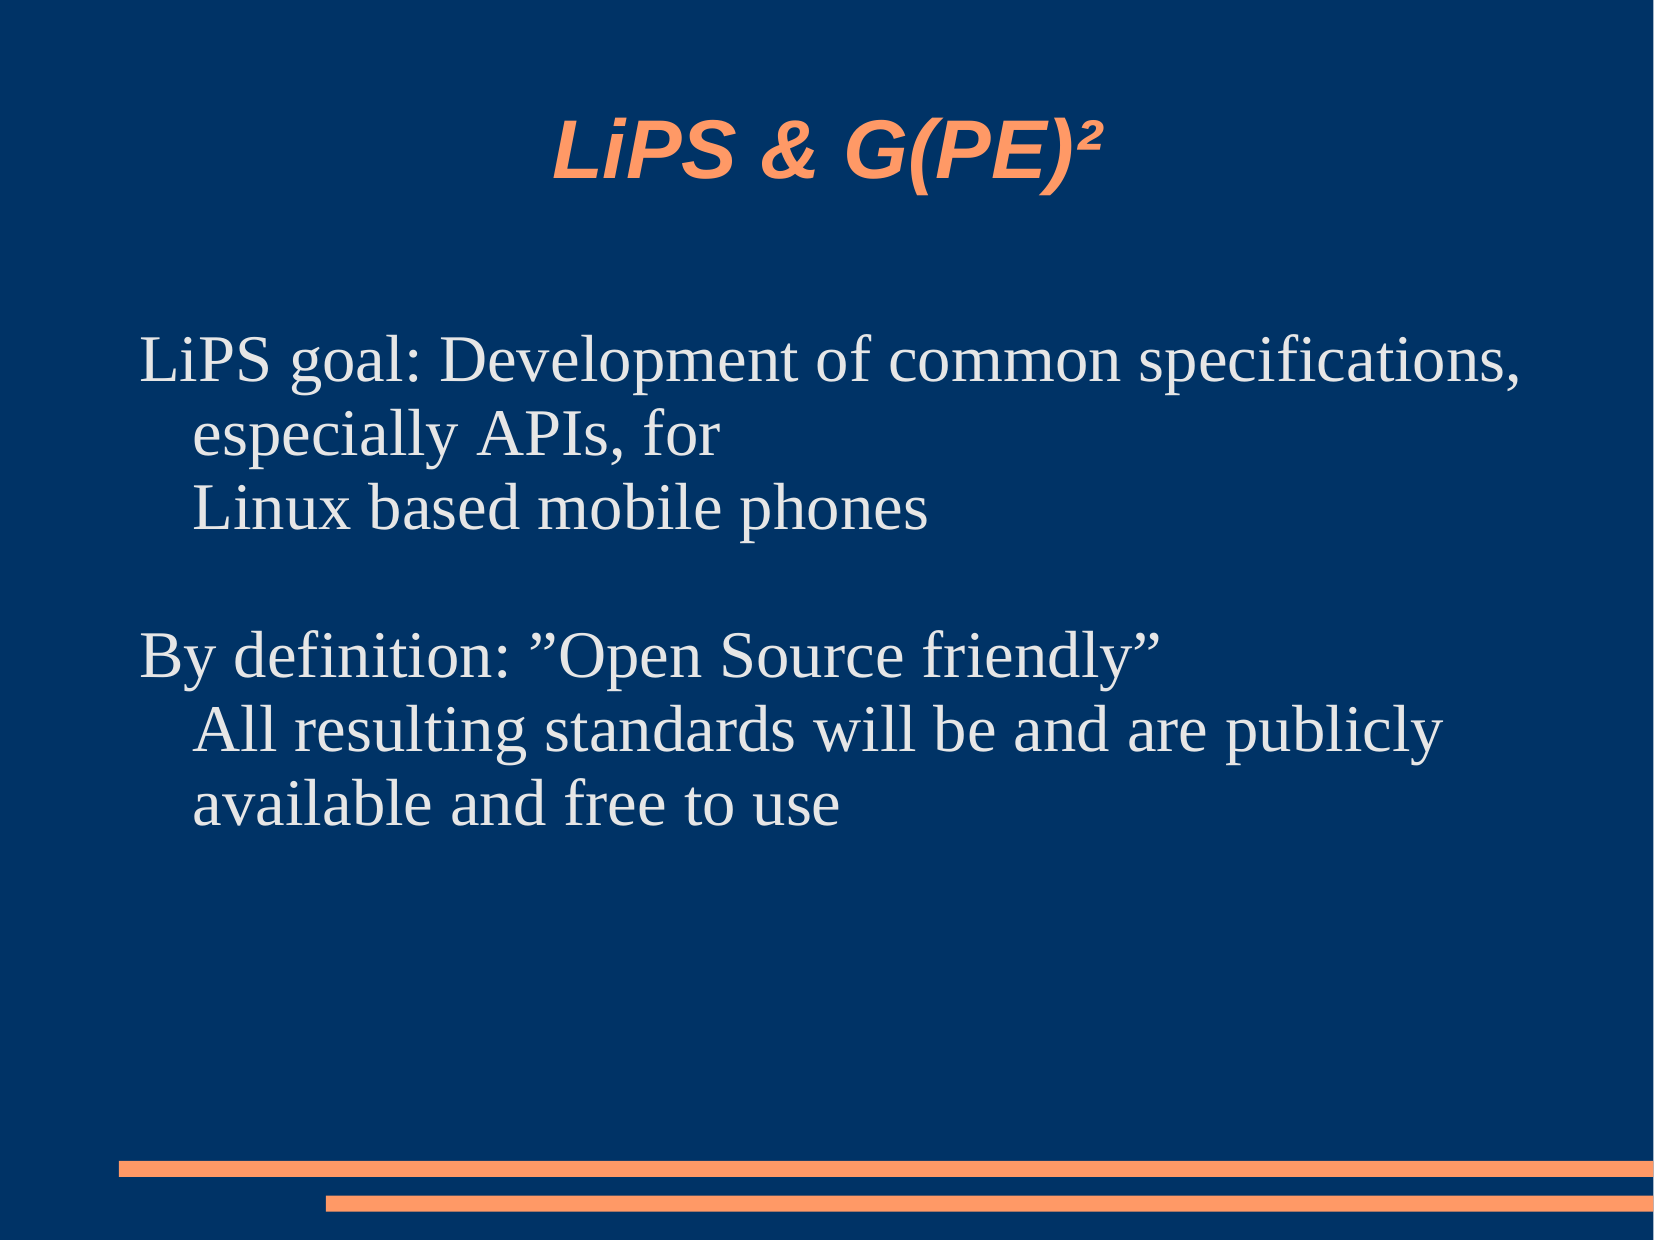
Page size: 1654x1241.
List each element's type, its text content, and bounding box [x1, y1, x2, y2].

list LiPS goal: Development of common specifications, especially APIs, for Linux based mobile phones By definition: ”Open Source friendly” All resulting standards will be and are publicly available and free to use [121, 322, 1561, 1133]
title LiPS & G(PE)² [121, 46, 1534, 254]
